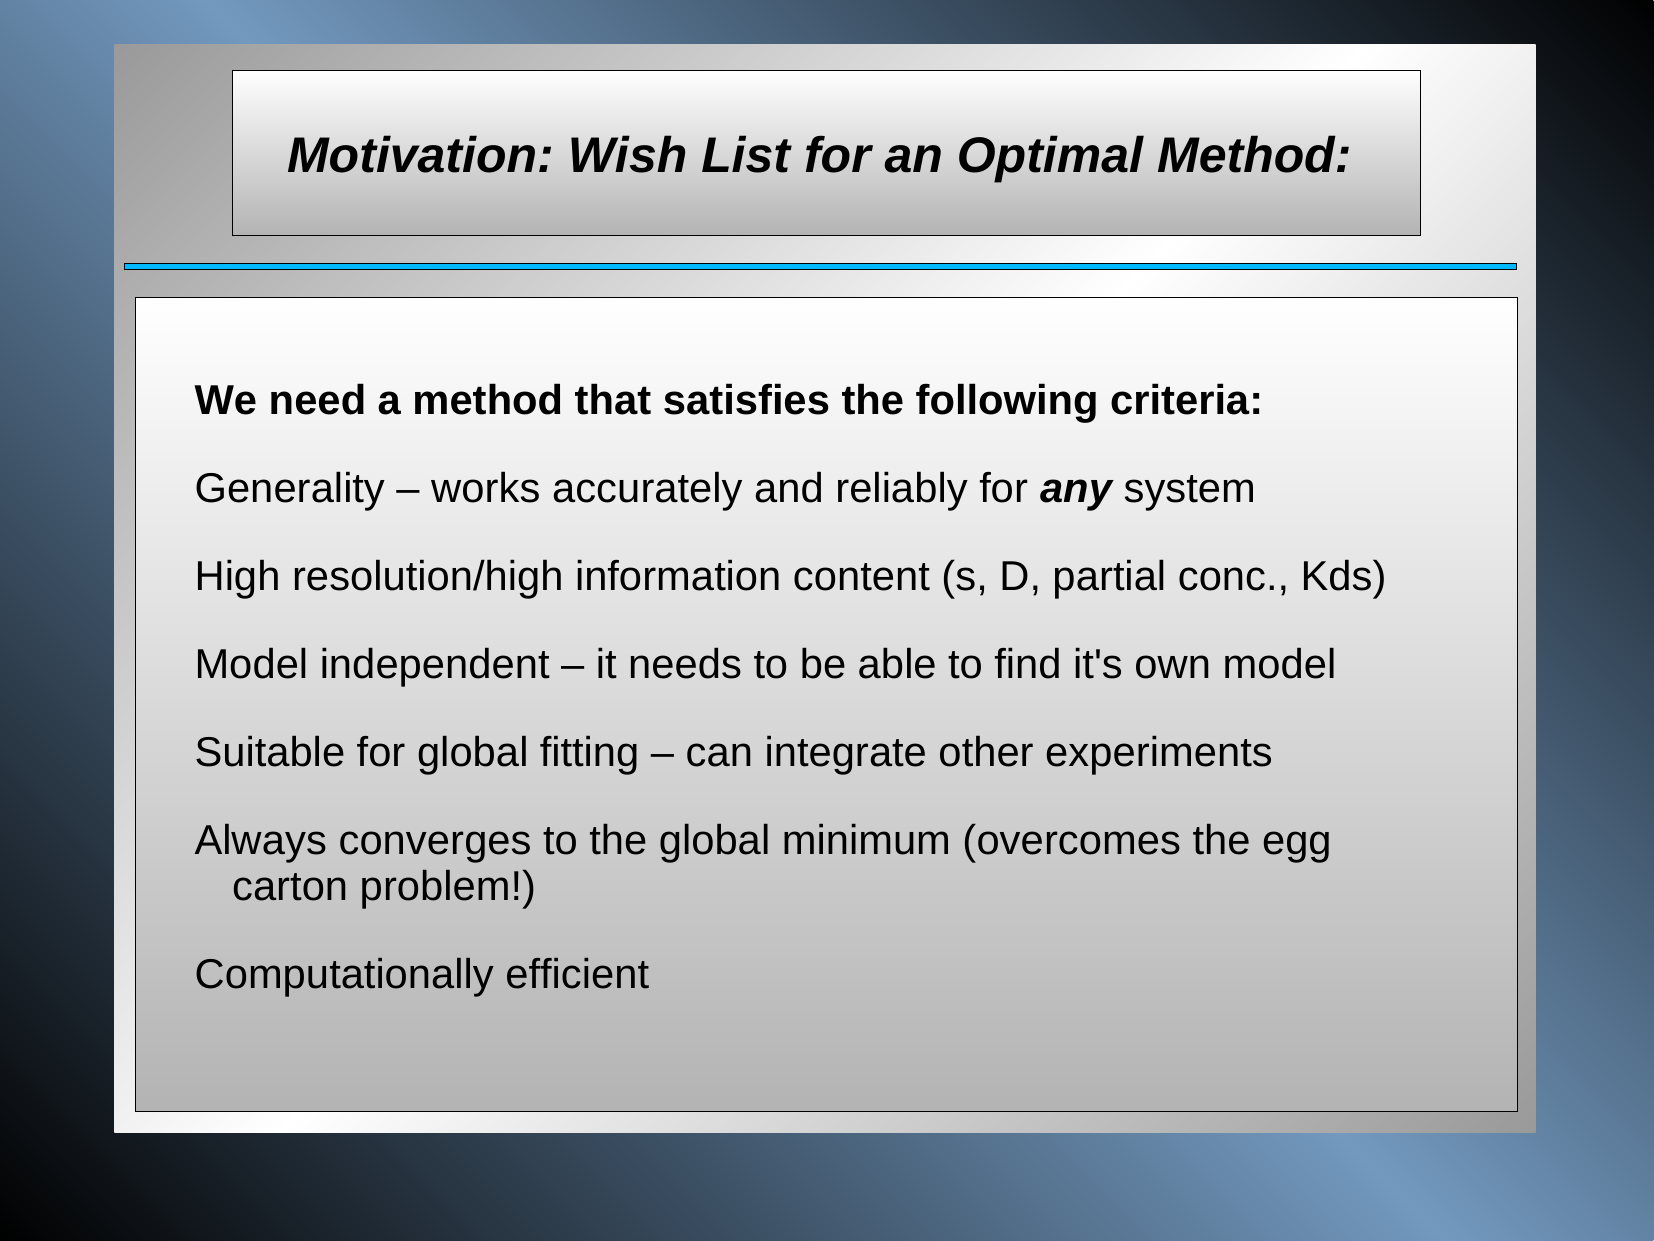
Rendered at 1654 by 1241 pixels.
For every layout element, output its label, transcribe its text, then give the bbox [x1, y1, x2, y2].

text_box [124, 263, 1517, 270]
text_box Motivation: Wish List for an Optimal Method: [246, 127, 1407, 195]
text_box [232, 70, 1421, 236]
text_box [135, 297, 1518, 1112]
text_box We need a method that satisfies the following criteria: Generality – works accurately and reliably for any system High resolution/high information content (s, D, partial conc., Kds) Model independent – it needs to be able to find it's own model Suitable for global fitting – can integrate other experiments Always converges to the global minimum (overcomes the egg carton problem!) Computationally efficient [194, 377, 1460, 1044]
